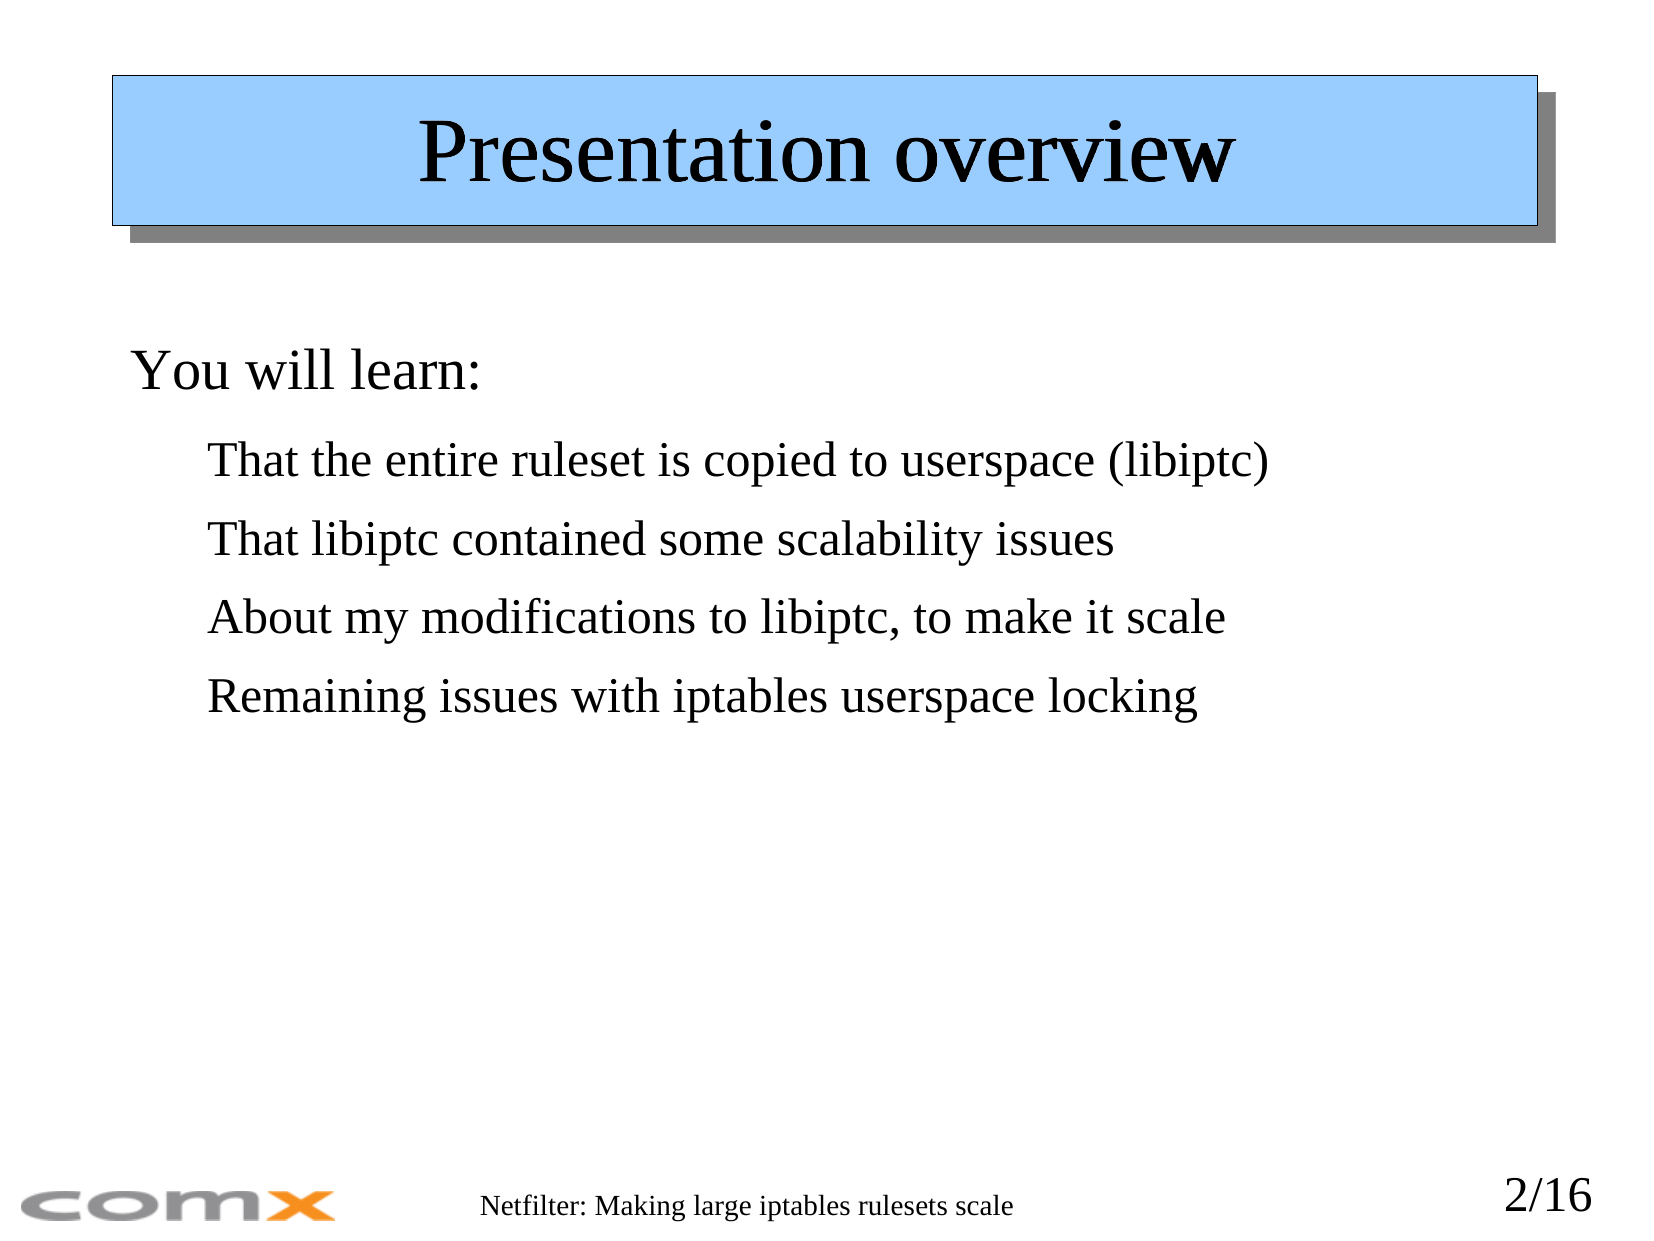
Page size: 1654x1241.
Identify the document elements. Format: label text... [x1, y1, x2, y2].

list You will learn: That the entire ruleset is copied to userspace (libiptc) That libiptc contained some scalability issues About my modifications to libiptc, to make it scale Remaining issues with iptables userspace locking [112, 337, 1538, 1051]
picture [21, 1191, 335, 1221]
title Presentation overview [116, 75, 1538, 226]
